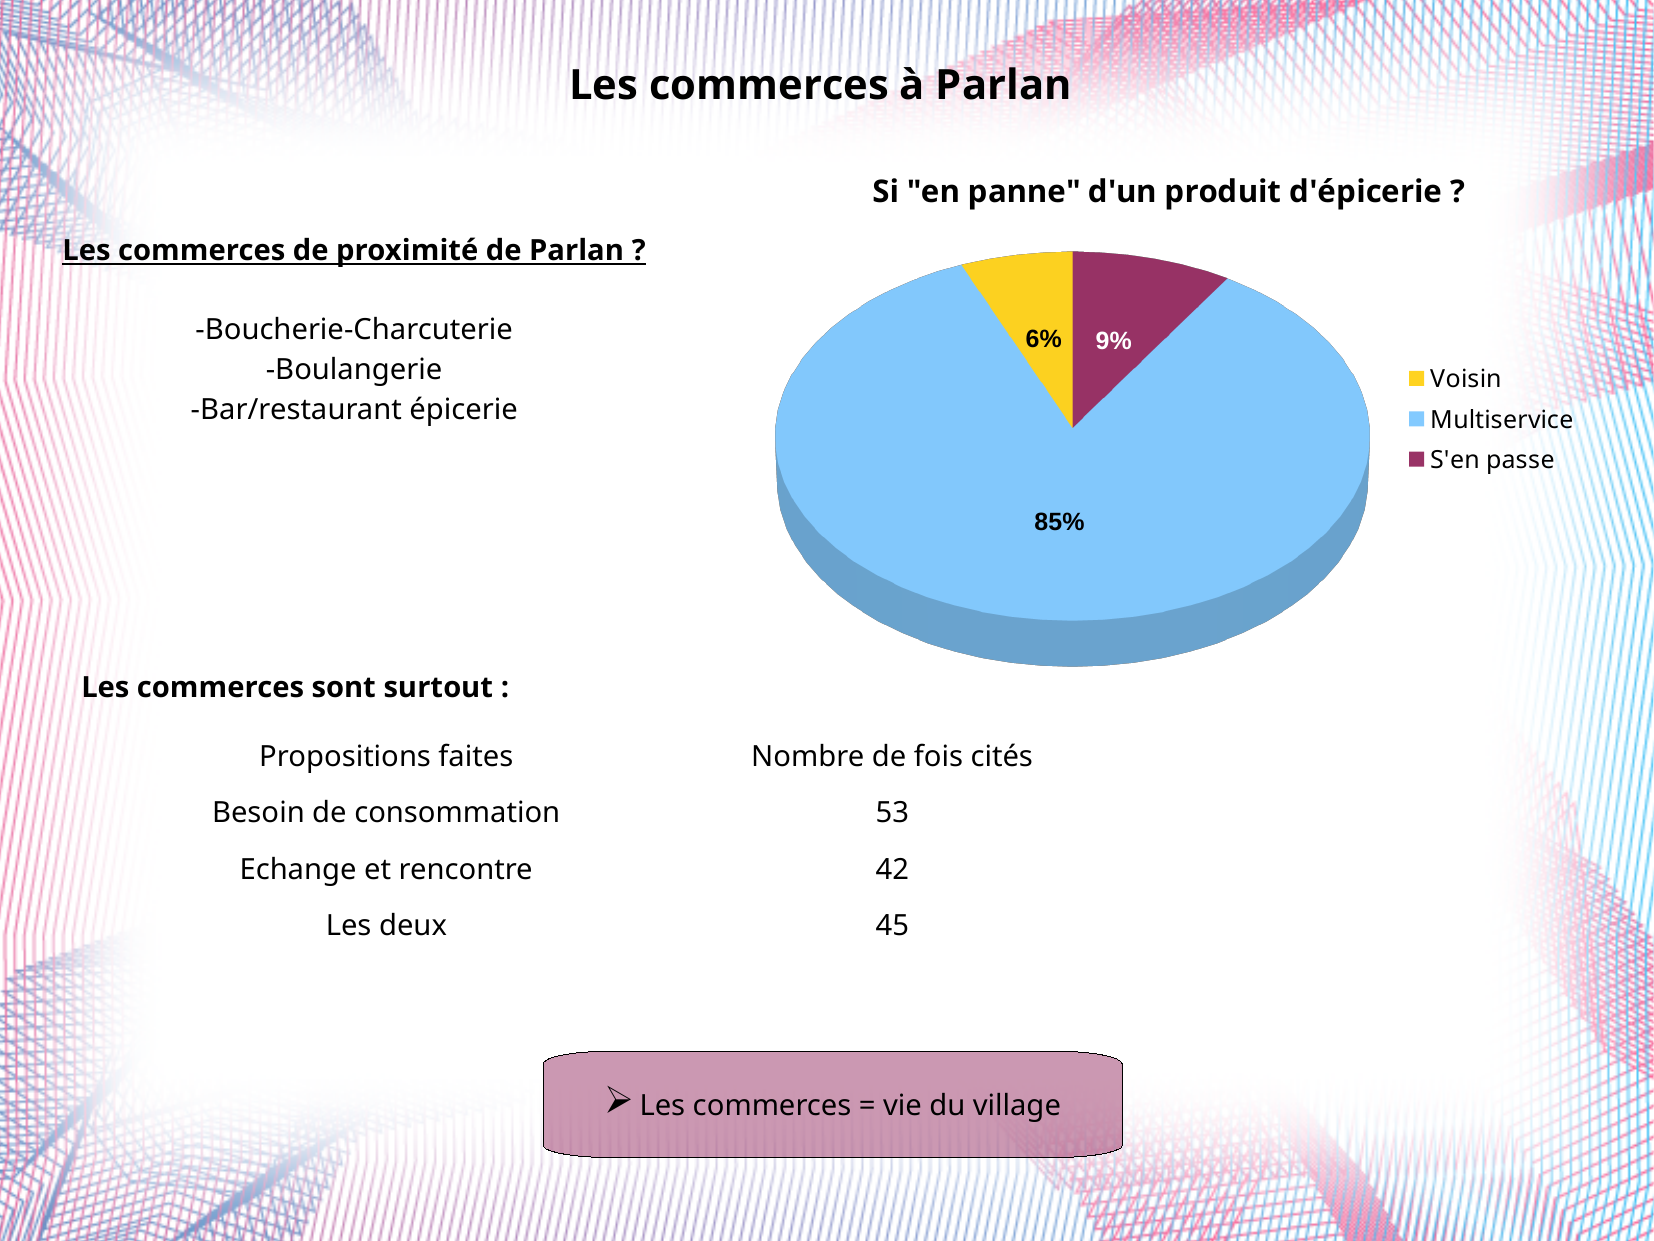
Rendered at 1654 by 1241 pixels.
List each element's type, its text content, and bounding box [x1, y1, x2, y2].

table_header Nombre de fois cités [684, 727, 1100, 783]
table_cell Besoin de consommation [89, 783, 684, 840]
table_cell Les deux [89, 896, 684, 952]
table_cell 53 [684, 783, 1100, 840]
table_cell 45 [684, 896, 1100, 952]
chart [744, 140, 1595, 697]
table_cell Echange et rencontre [89, 840, 684, 896]
text_box Les commerces sont surtout : [59, 644, 532, 728]
text_box Les commerces = vie du village [543, 1051, 1123, 1158]
table_cell 42 [684, 840, 1100, 896]
title Les commerces à Parlan [401, 37, 1241, 130]
table_header Propositions faites [89, 727, 684, 783]
text_box Les commerces de proximité de Parlan ? -Boucherie-Charcuterie -Boulangerie -Bar/restaurant épicerie [47, 218, 662, 490]
picture [0, 0, 1654, 1241]
